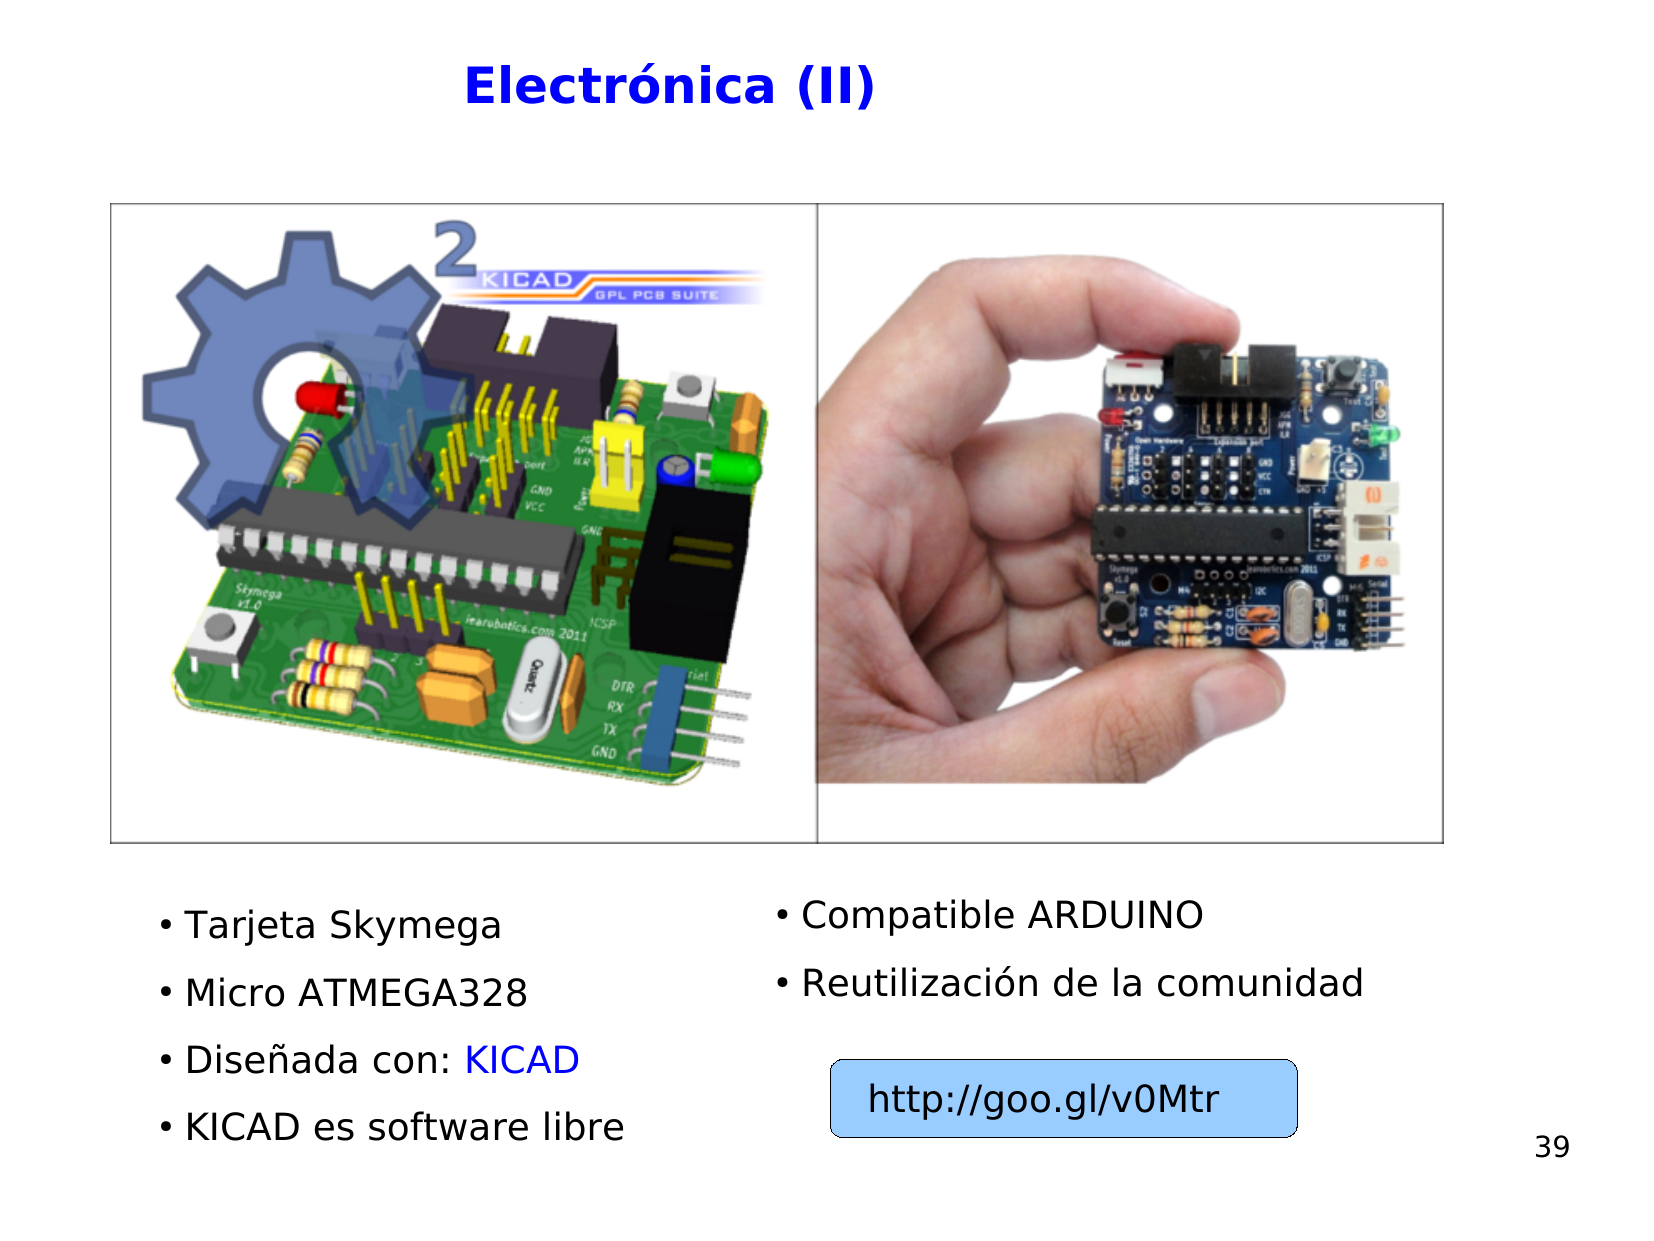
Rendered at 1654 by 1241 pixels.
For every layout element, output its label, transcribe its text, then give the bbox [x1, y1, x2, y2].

picture [110, 203, 1444, 844]
text_box Electrónica (II) [448, 49, 1051, 123]
text_box Tarjeta Skymega Micro ATMEGA328 Diseñada con: KICAD KICAD es software libre [144, 896, 877, 1157]
text_box [830, 1059, 1298, 1138]
text_box http://goo.gl/v0Mtr [852, 1069, 1271, 1129]
text_box Compatible ARDUINO Reutilización de la comunidad [761, 886, 1493, 1017]
